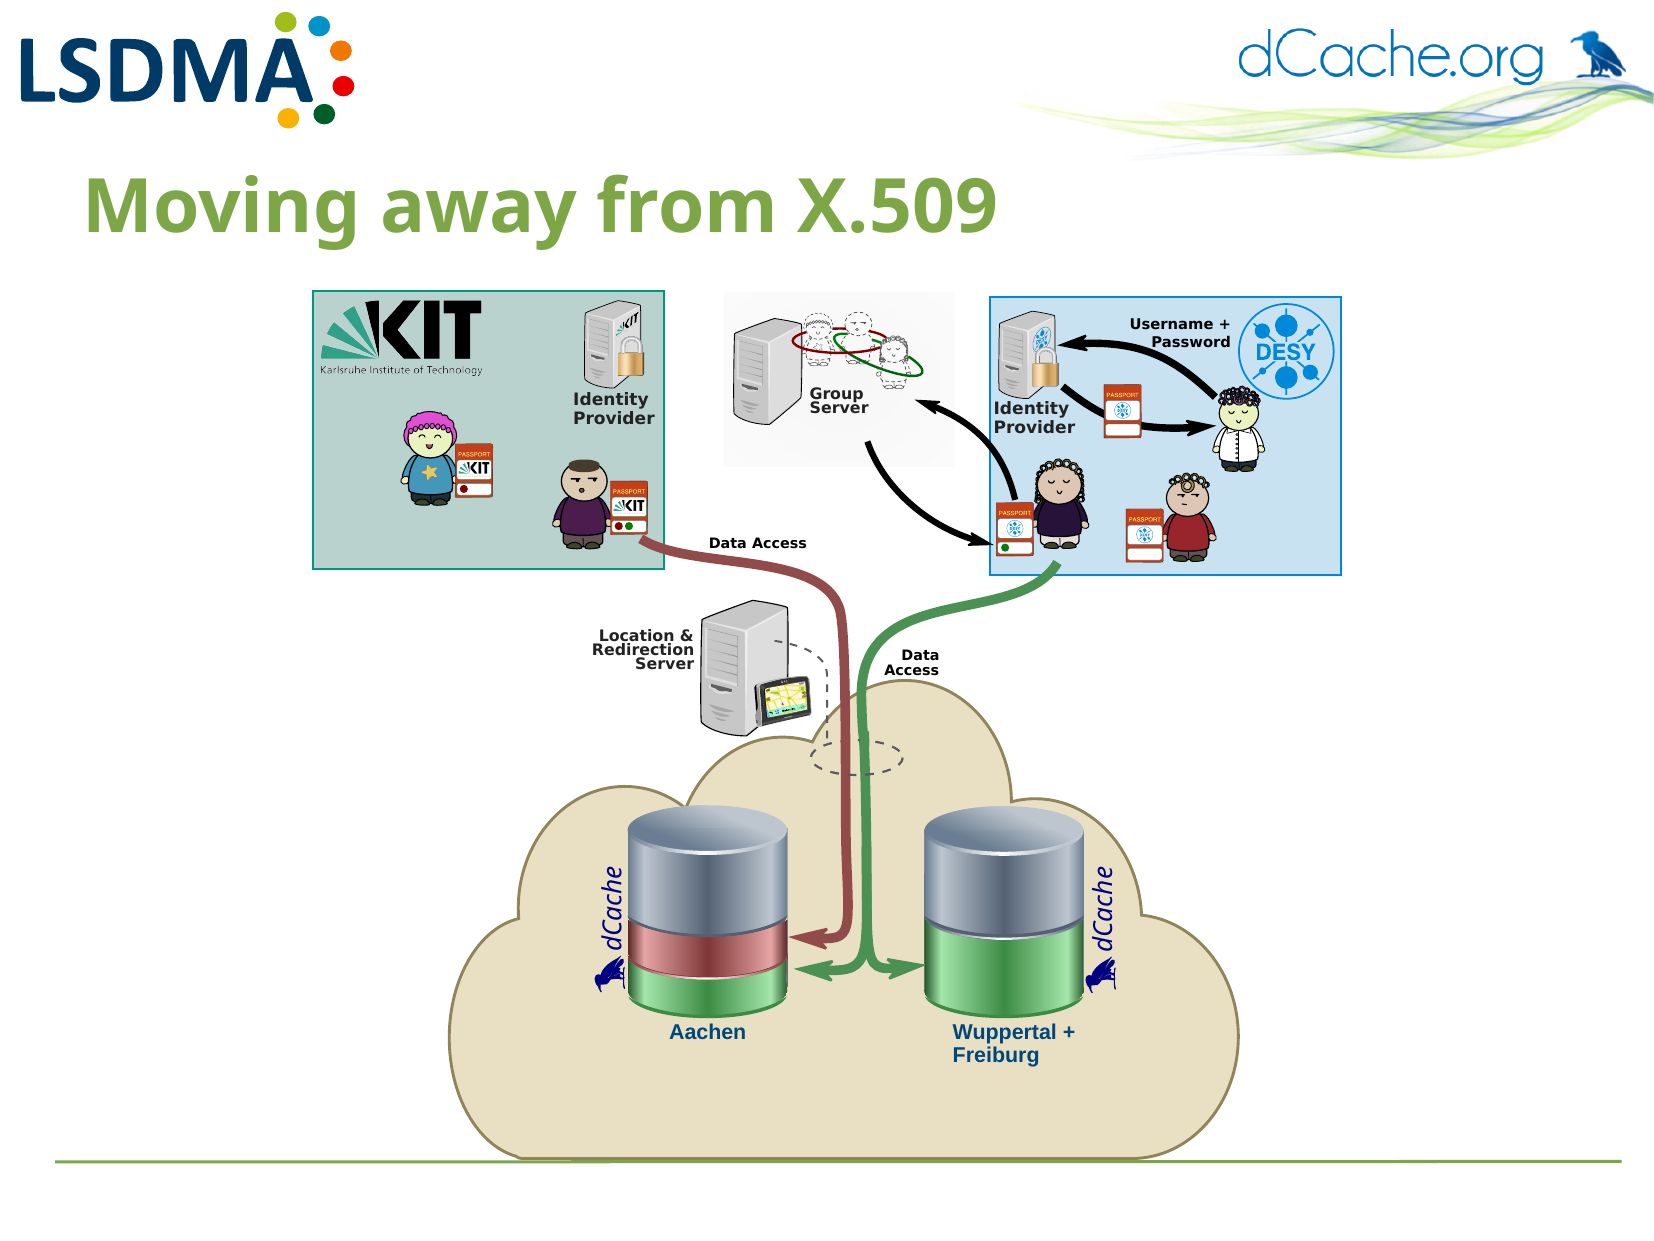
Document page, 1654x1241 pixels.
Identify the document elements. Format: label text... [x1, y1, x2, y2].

picture [311, 289, 1342, 1161]
title Moving away from X.509 [82, 155, 1605, 252]
picture [956, 16, 1654, 169]
picture [20, 11, 355, 129]
